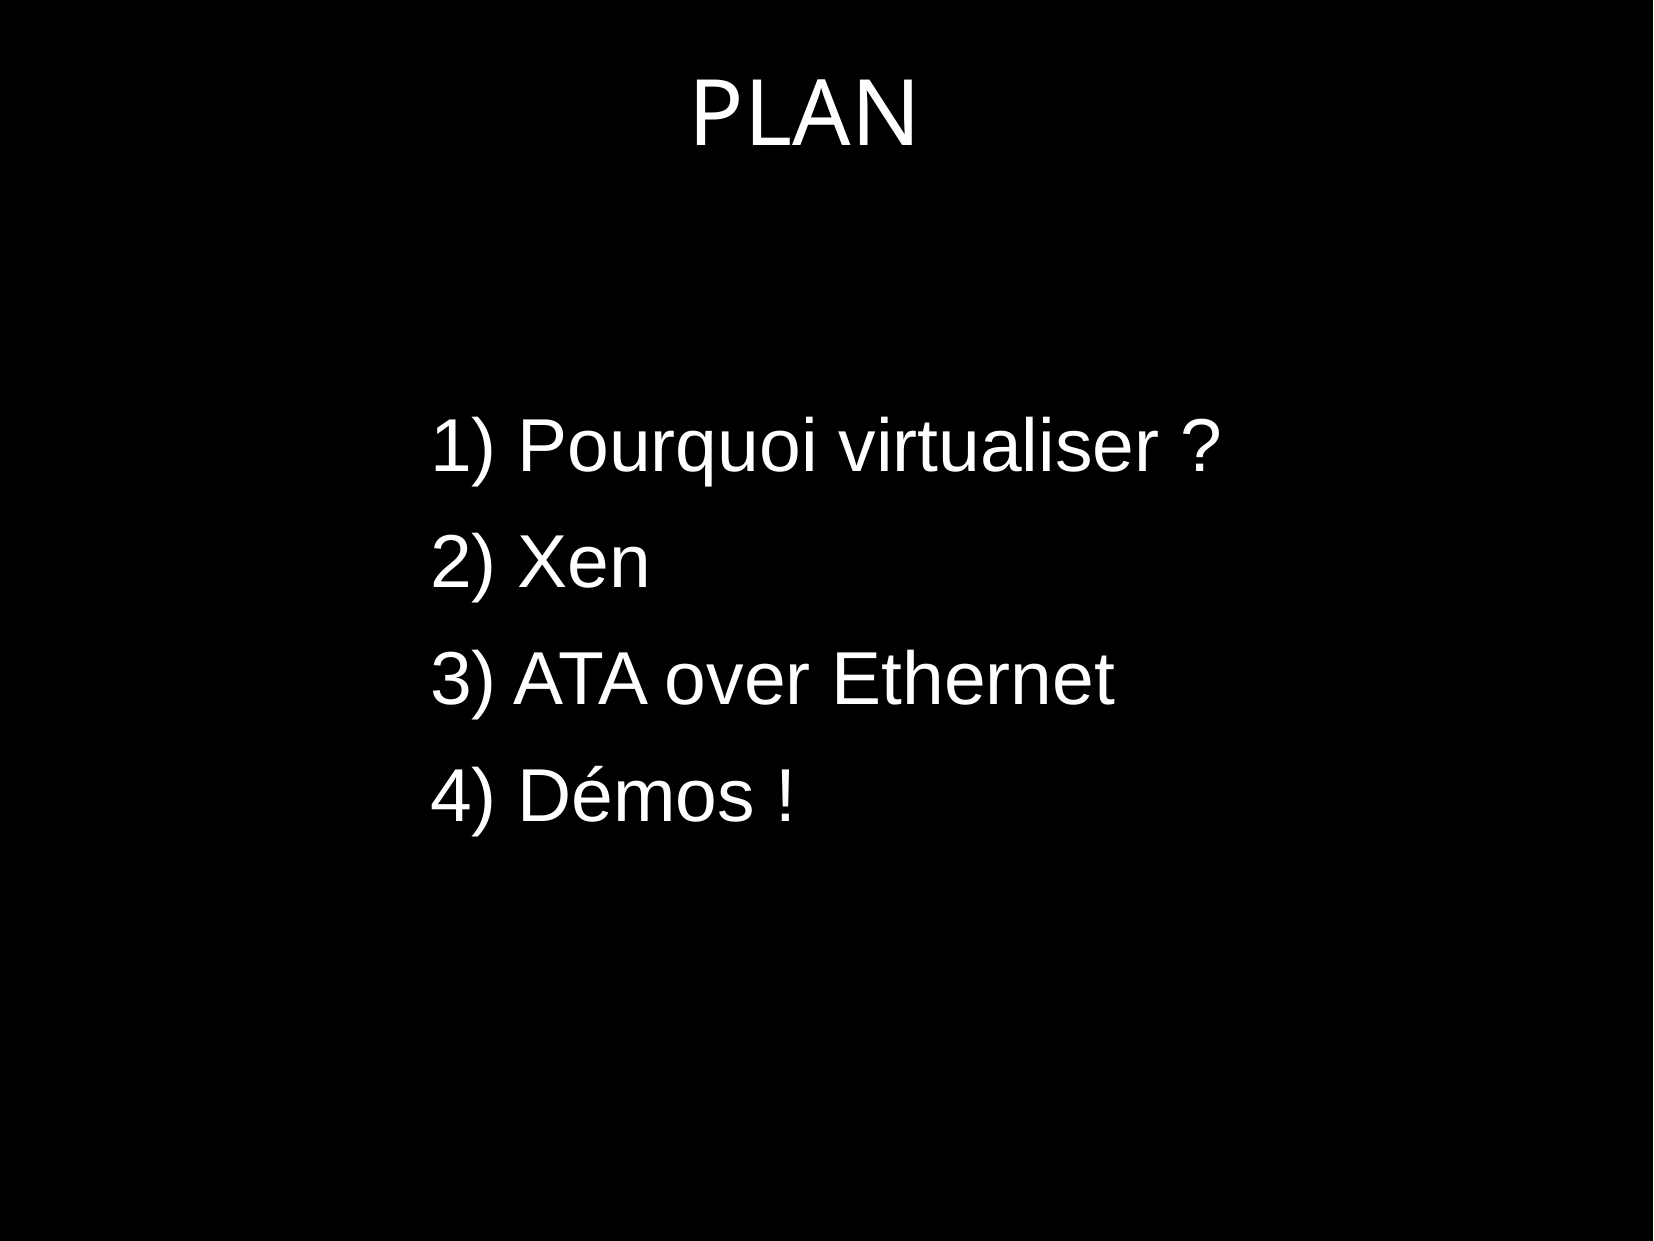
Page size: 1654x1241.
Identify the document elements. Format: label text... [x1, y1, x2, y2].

text_box 1) Pourquoi virtualiser ? 2) Xen 3) ATA over Ethernet 4) Démos ! [415, 389, 1238, 852]
text_box PLAN [674, 37, 980, 182]
